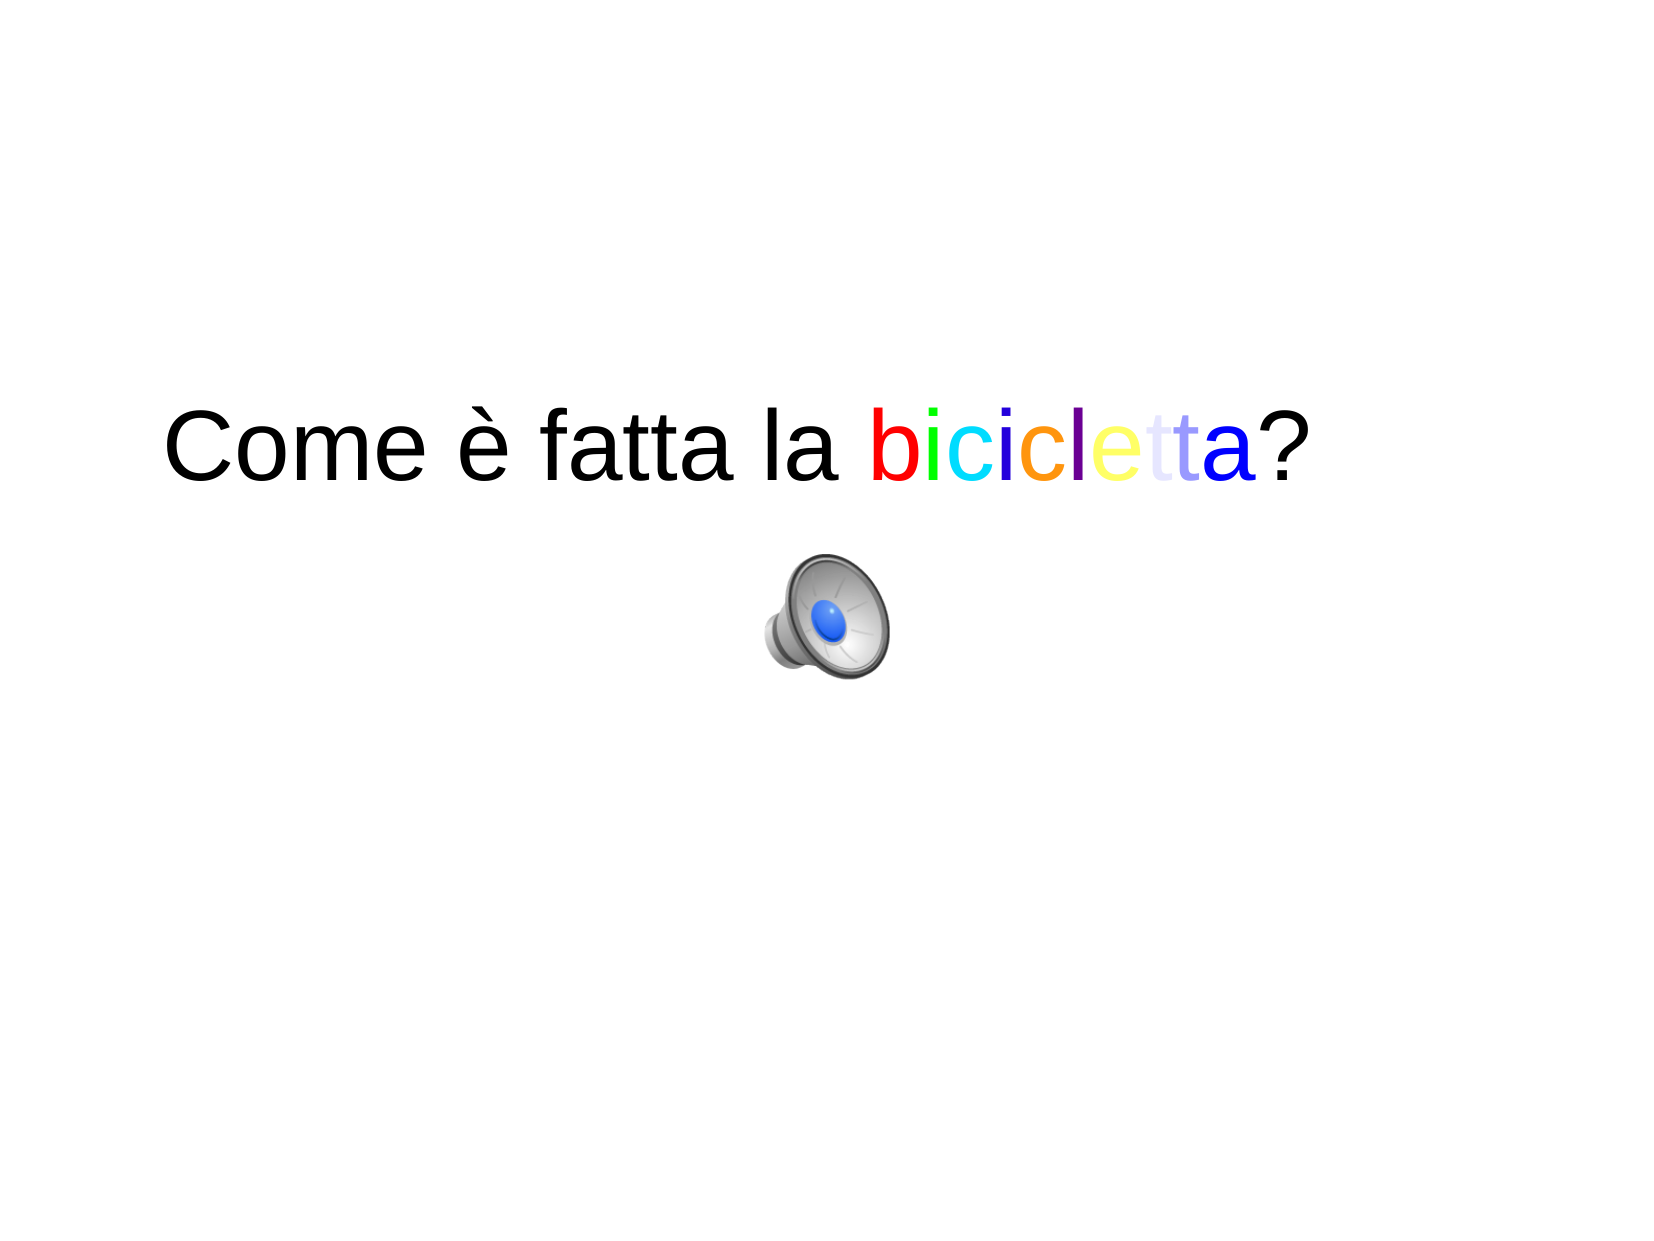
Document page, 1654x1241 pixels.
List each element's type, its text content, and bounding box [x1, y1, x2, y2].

text_box Come è fatta la bicicletta? [147, 383, 1503, 650]
picture [760, 553, 894, 687]
